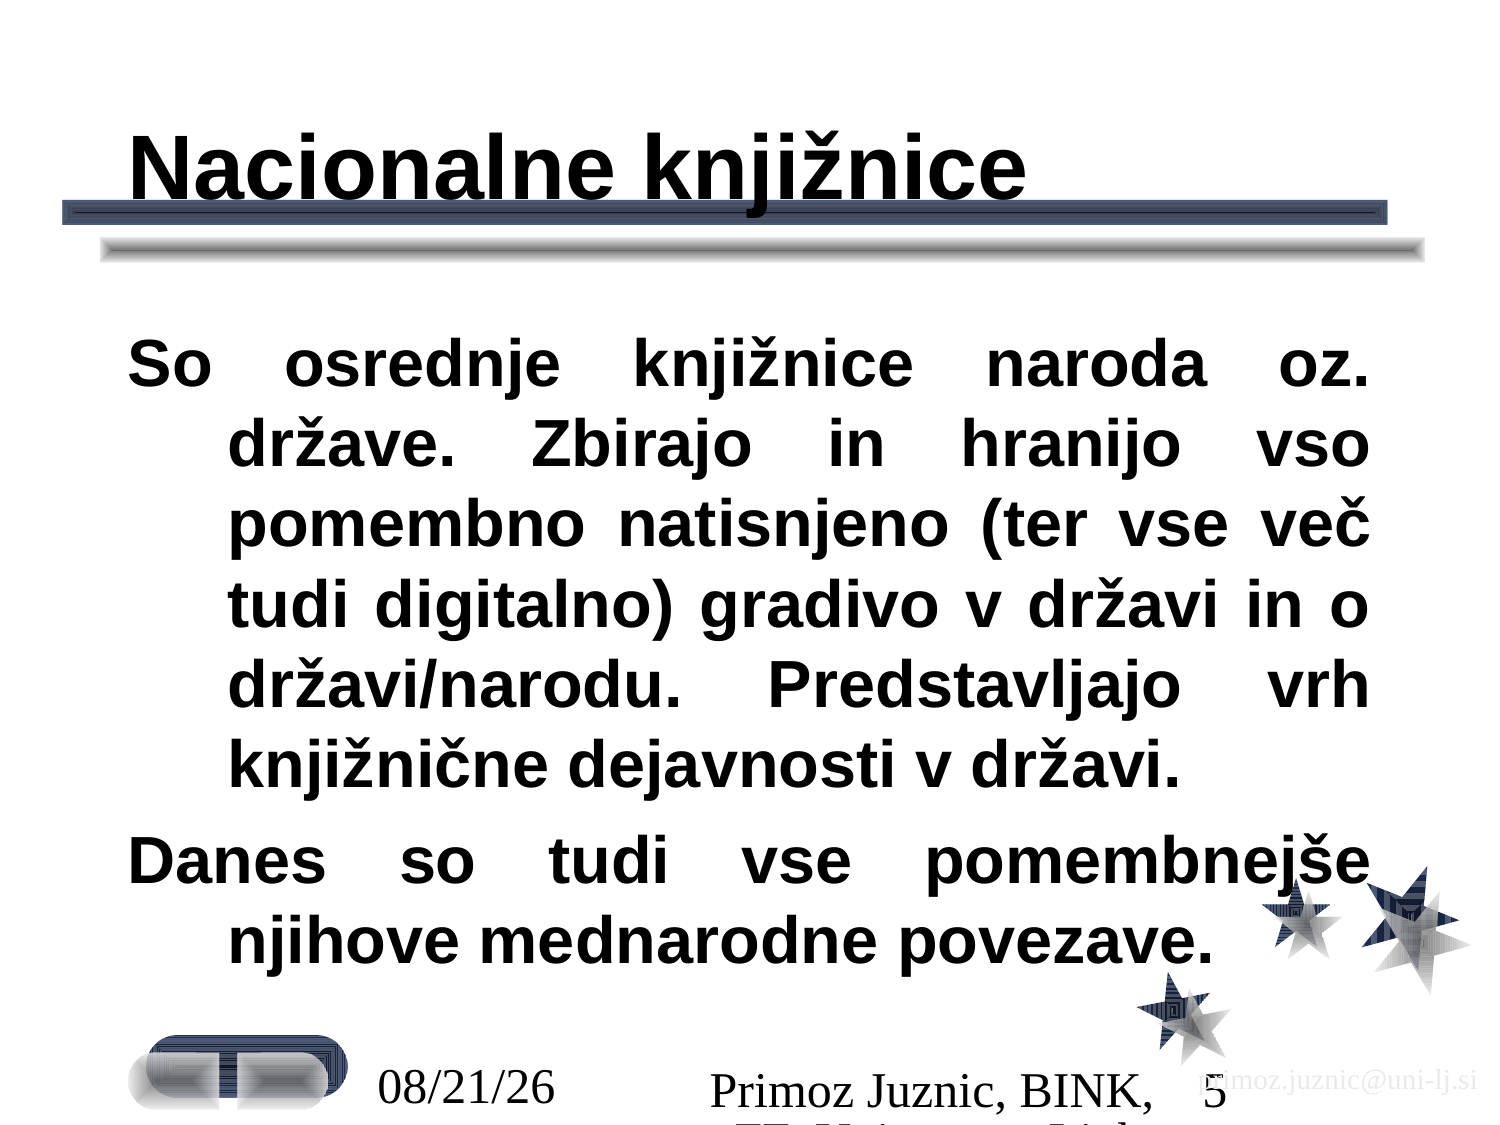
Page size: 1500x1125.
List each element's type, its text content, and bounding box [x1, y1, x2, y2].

list So osrednje knjižnice naroda oz. države. Zbirajo in hranijo vso pomembno natisnjeno (ter vse več tudi digitalno) gradivo v državi in o državi/narodu. Predstavljajo vrh knjižnične dejavnosti v državi. Danes so tudi vse pomembnejše njihove mednarodne povezave. [112, 312, 1388, 988]
title Nacionalne knjižnice [112, 37, 1388, 225]
